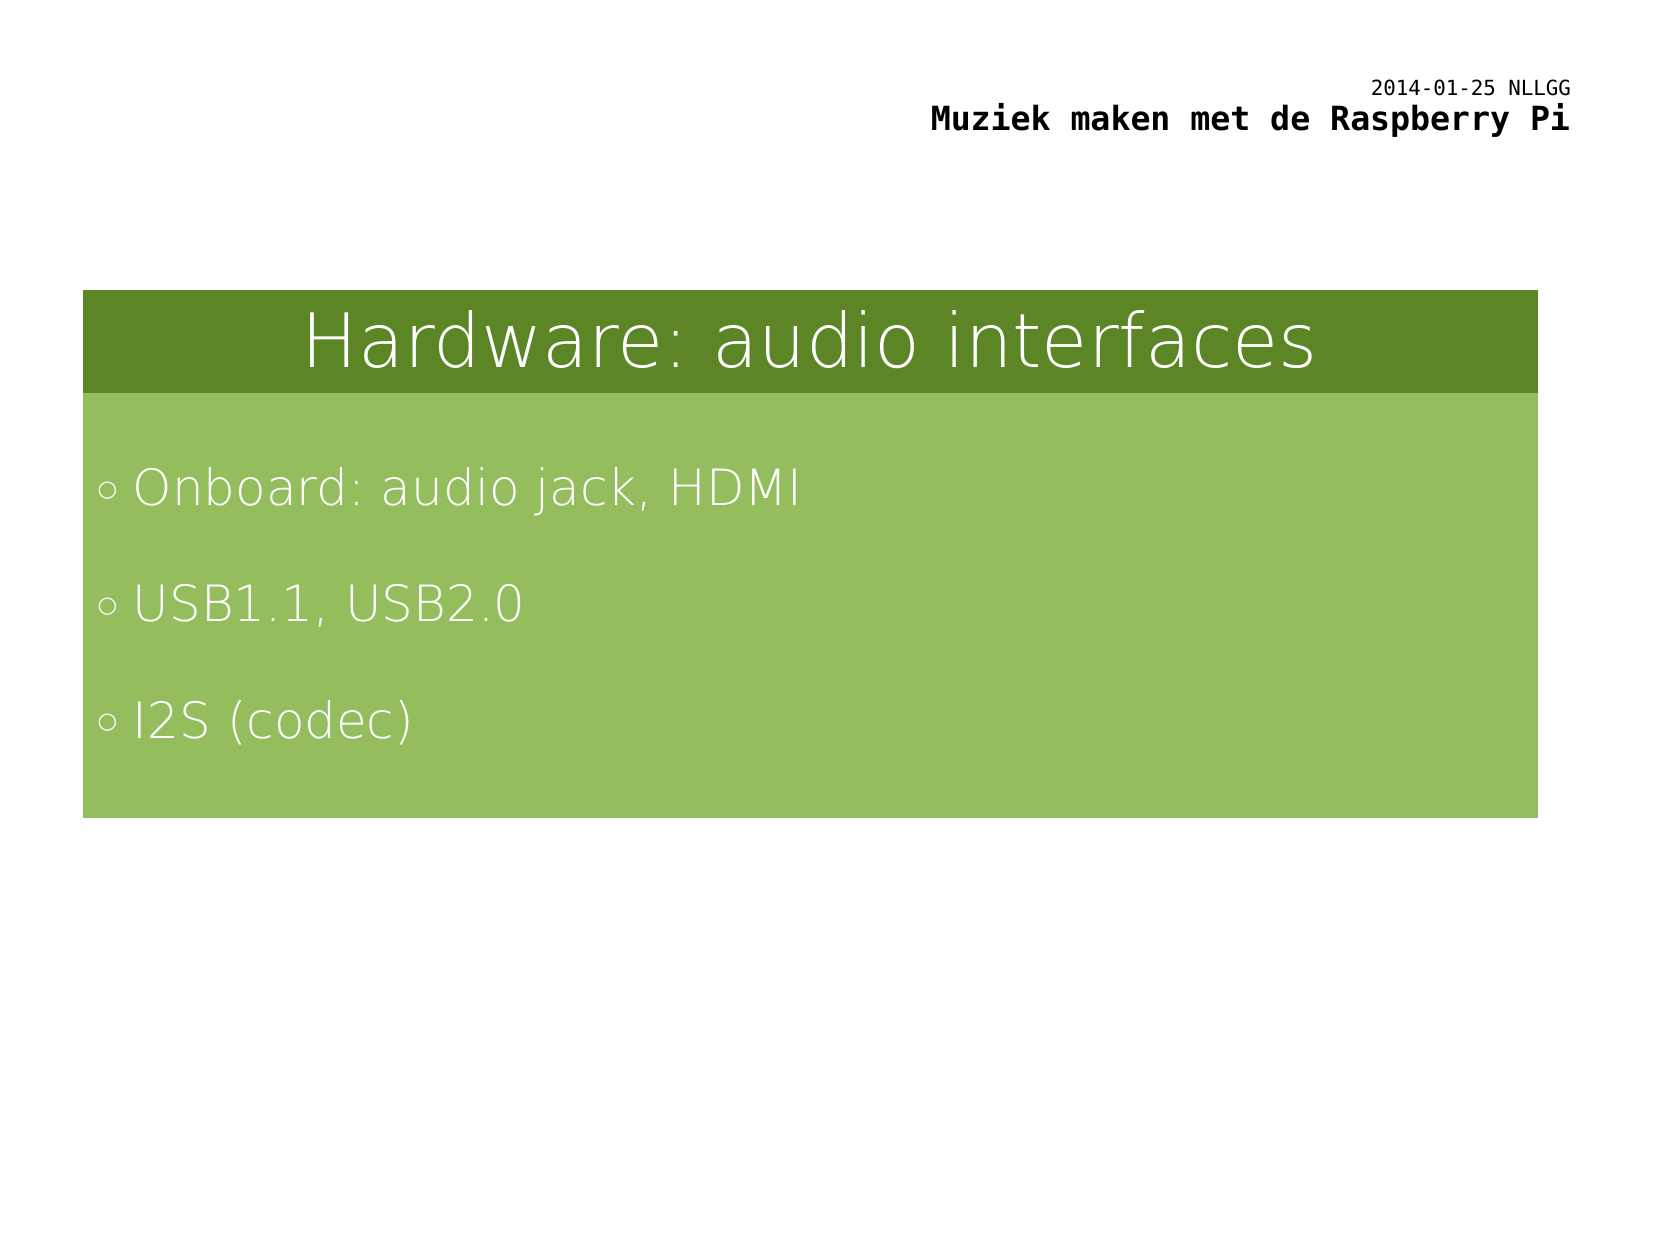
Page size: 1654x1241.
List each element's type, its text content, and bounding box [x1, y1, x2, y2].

table_cell Onboard: audio jack, HDMI USB1.1, USB2.0 I2S (codec) [83, 393, 1538, 818]
table_header Hardware: audio interfaces [83, 290, 1538, 393]
title 2014-01-25 NLLGG Muziek maken met de Raspberry Pi [82, 49, 1571, 166]
